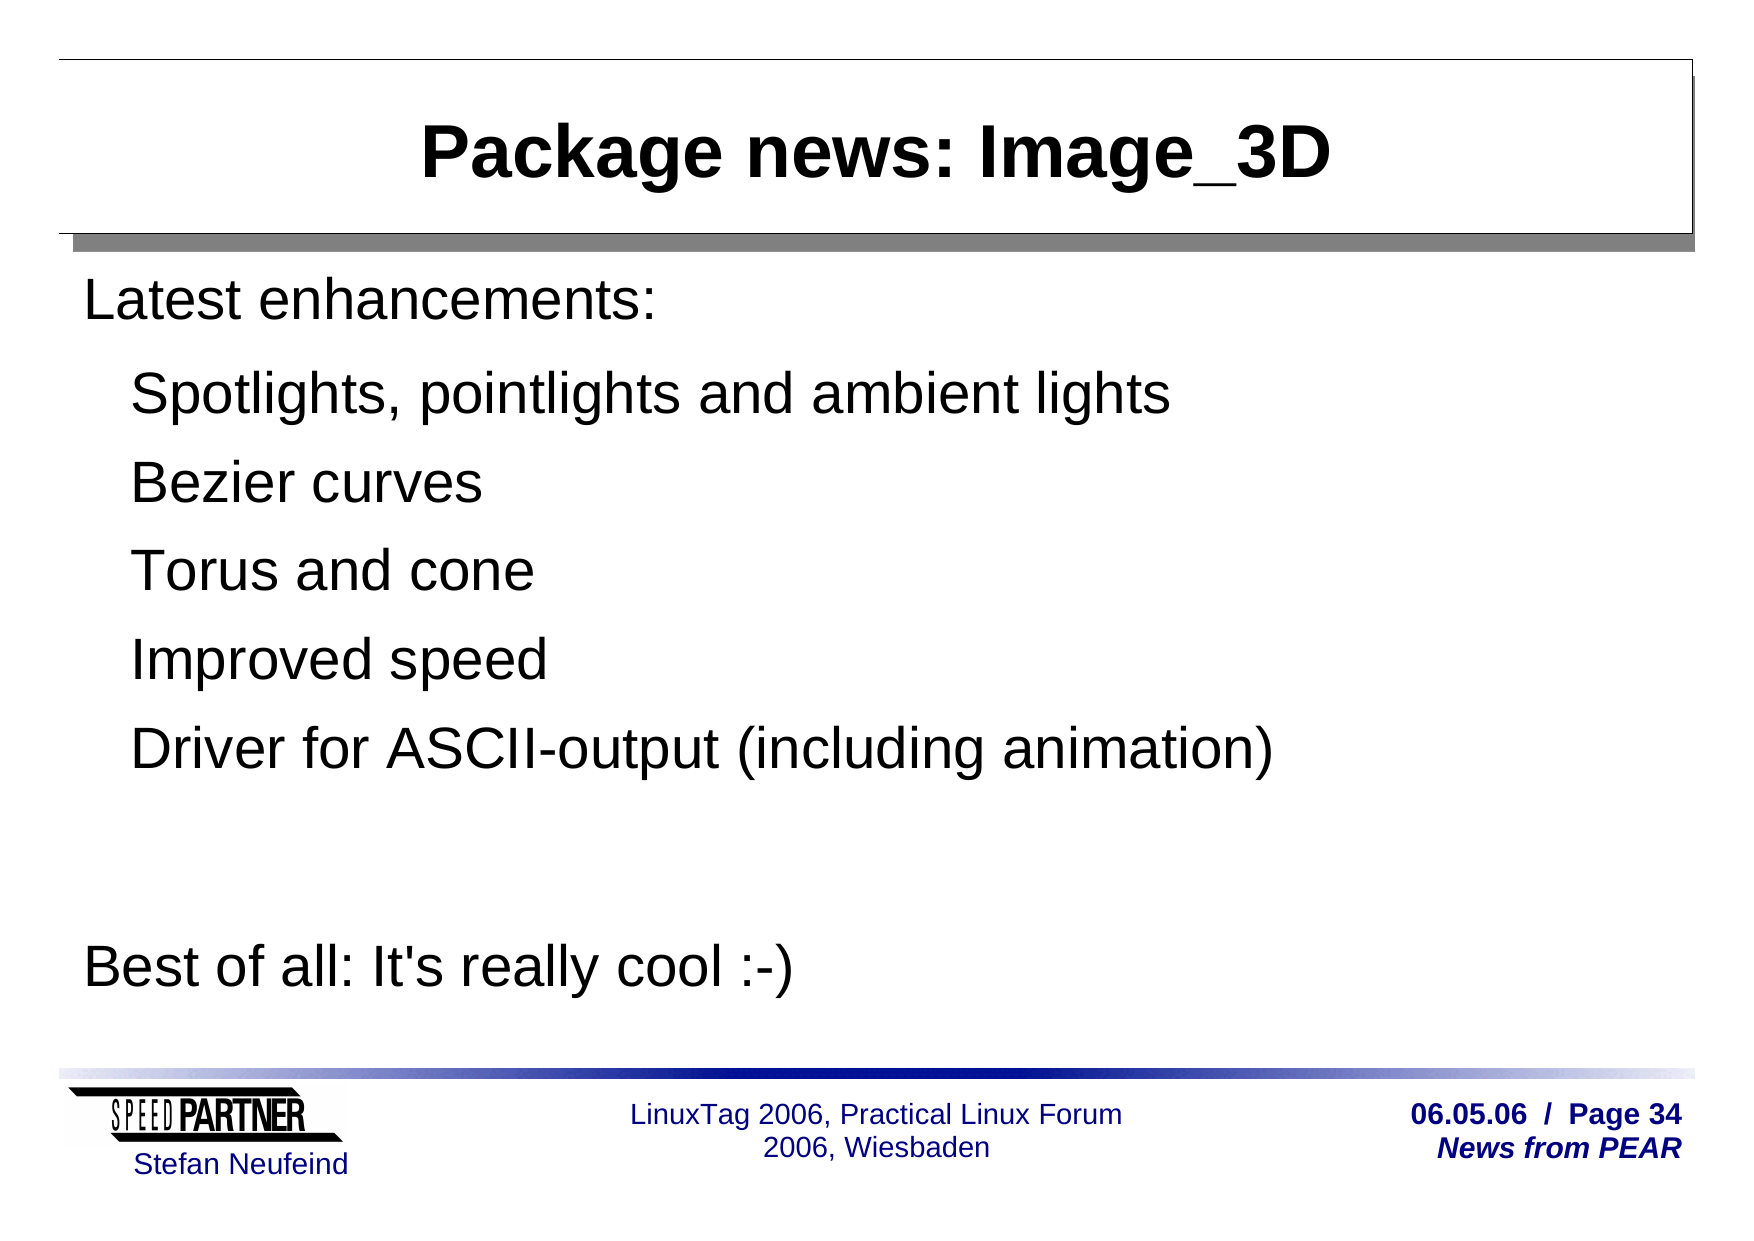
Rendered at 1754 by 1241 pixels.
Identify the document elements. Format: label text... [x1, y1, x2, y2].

list Latest enhancements: Spotlights, pointlights and ambient lights Bezier curves Torus and cone Improved speed Driver for ASCII-output (including animation) Best of all: It's really cool :-) [71, 266, 1695, 1049]
picture [59, 1068, 1695, 1079]
picture [64, 1082, 348, 1146]
title Package news: Image_3D [59, 59, 1695, 244]
